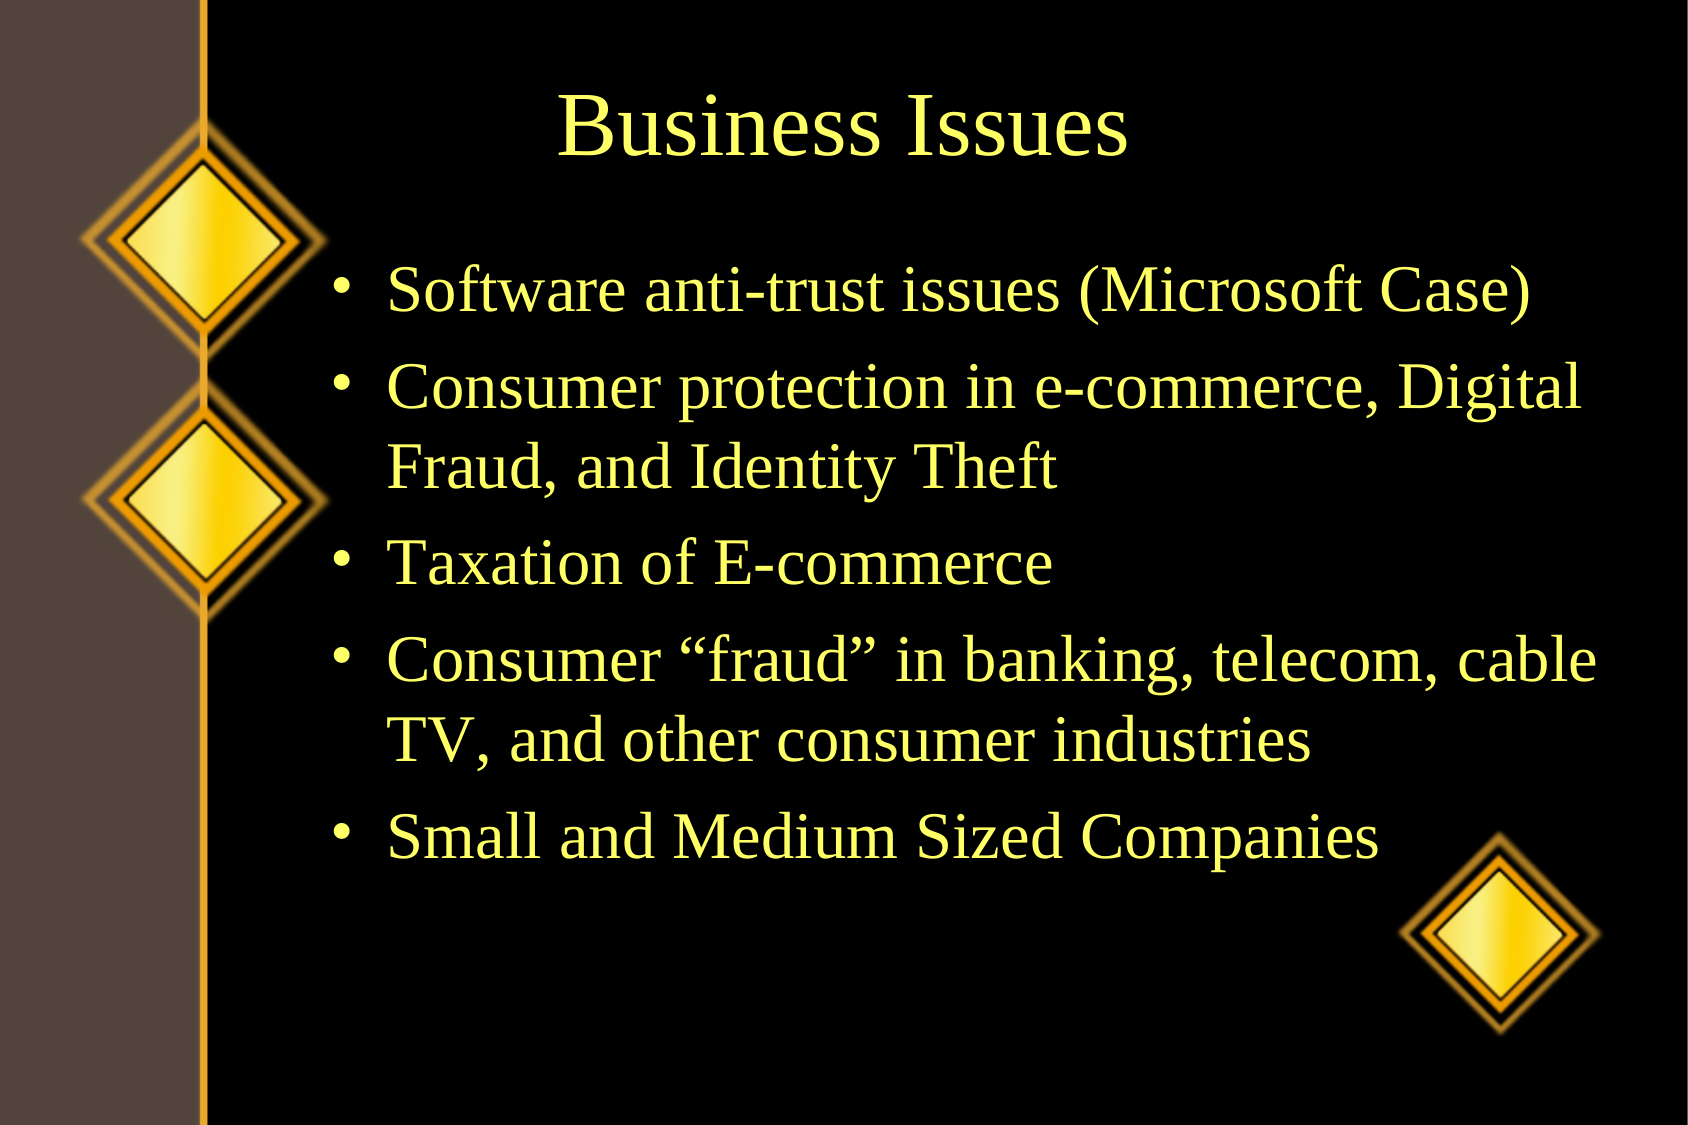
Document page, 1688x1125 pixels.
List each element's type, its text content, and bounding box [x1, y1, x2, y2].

picture [0, 0, 1688, 1125]
list Software anti-trust issues (Microsoft Case) Consumer protection in e-commerce, Digital Fraud, and Identity Theft Taxation of E-commerce Consumer “fraud” in banking, telecom, cable TV, and other consumer industries Small and Medium Sized Companies [315, 237, 1650, 976]
title Business Issues [126, 24, 1561, 213]
